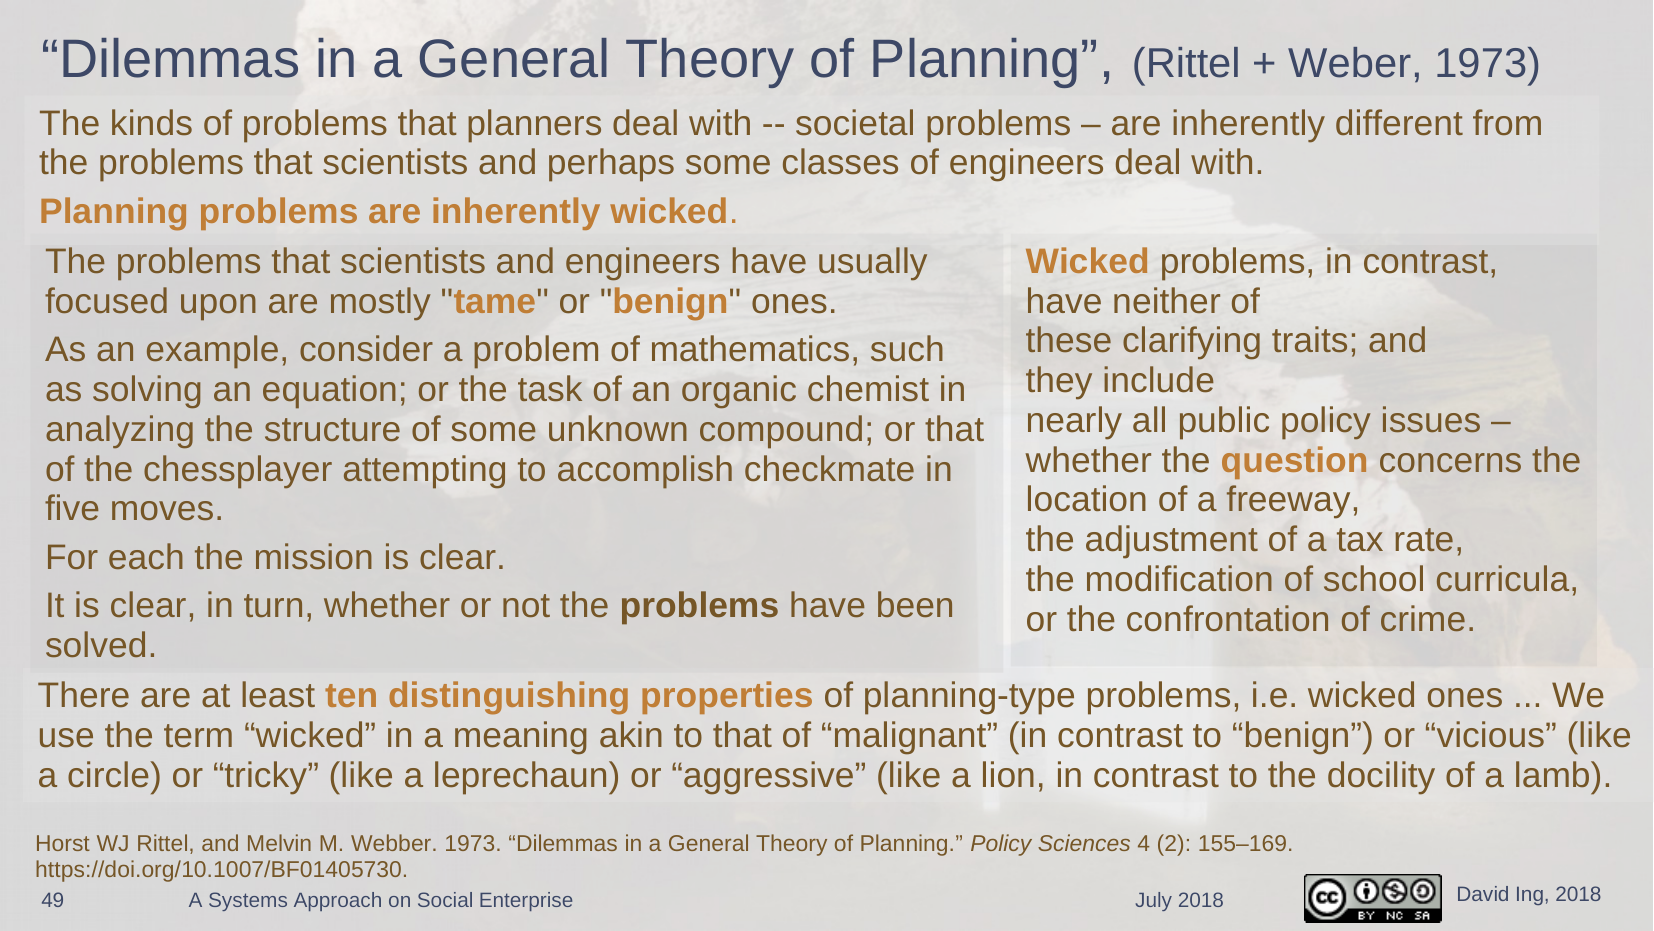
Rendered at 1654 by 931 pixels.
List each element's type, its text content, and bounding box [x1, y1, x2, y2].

text_box Horst WJ Rittel, and Melvin M. Webber. 1973. “Dilemmas in a General Theory of Planning.” Policy Sciences 4 (2): 155–169. https://doi.org/10.1007/BF01405730. [20, 823, 1552, 890]
title “Dilemmas in a General Theory of Planning”, (Rittel + Weber, 1973) [41, 30, 1613, 126]
text_box Wicked problems, in contrast, have neither of these clarifying traits; and they include nearly all public policy issues – whether the question concerns the location of a freeway, the adjustment of a tax rate, the modification of school curricula, or the confrontation of crime. [1010, 245, 1597, 667]
text_box The kinds of problems that planners deal with -- societal problems – are inherently different from the problems that scientists and perhaps some classes of engineers deal with. Planning problems are inherently wicked. [24, 95, 1600, 245]
table_cell Pursuits: [0, 0, 1653, 931]
text_box There are at least ten distinguishing properties of planning-type problems, i.e. wicked ones ... We use the term “wicked” in a meaning akin to that of “malignant” (in contrast to “benign”) or “vicious” (like a circle) or “tricky” (like a leprechaun) or “aggressive” (like a lion, in contrast to the docility of a lamb). [23, 668, 1654, 803]
picture [1304, 890, 1442, 923]
text_box The problems that scientists and engineers have usually focused upon are mostly "tame" or "benign" ones. As an example, consider a problem of mathematics, such as solving an equation; or the task of an organic chemist in analyzing the structure of some unknown compound; or that of the chessplayer attempting to accomplish checkmate in five moves. For each the mission is clear. It is clear, in turn, whether or not the problems have been solved. [30, 245, 1004, 673]
